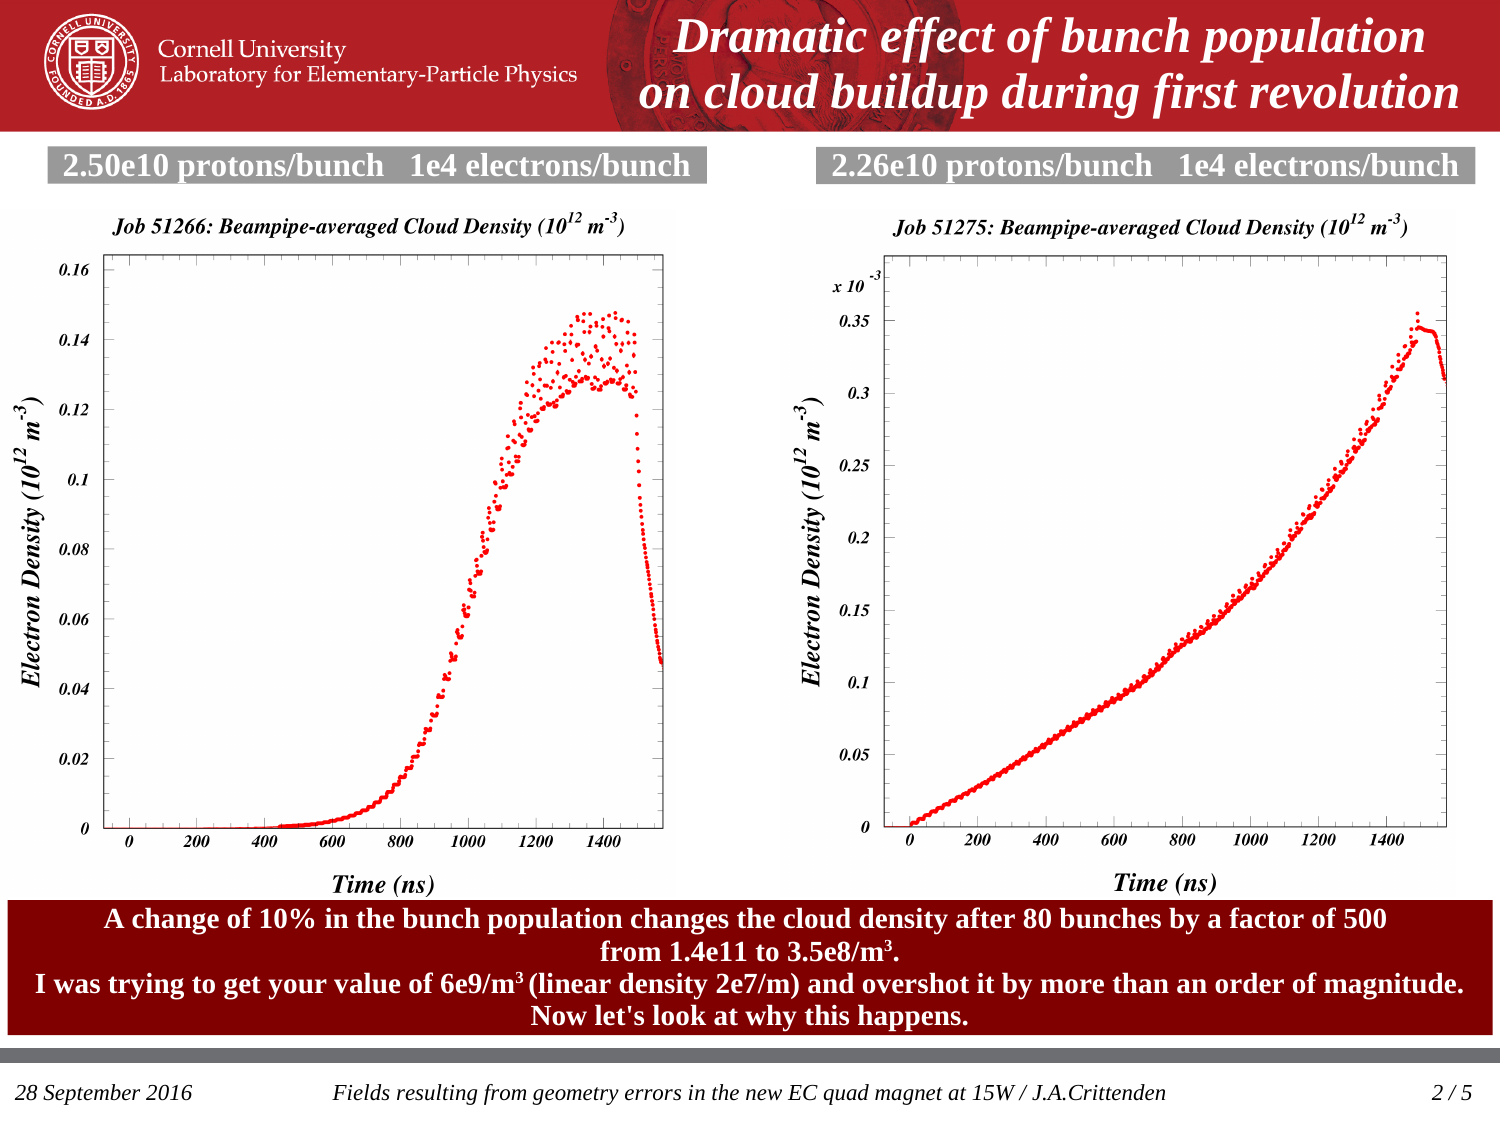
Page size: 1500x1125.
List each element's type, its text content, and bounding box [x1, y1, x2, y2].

picture [0, 209, 676, 897]
title Dramatic effect of bunch population on cloud buildup during first revolution [600, 7, 1500, 121]
text_box 2.26e10 protons/bunch 1e4 electrons/bunch [816, 146, 1476, 185]
picture [0, 0, 1500, 132]
text_box A change of 10% in the bunch population changes the cloud density after 80 bunches by a factor of 500 from 1.4e11 to 3.5e8/m3. I was trying to get your value of 6e9/m3 (linear density 2e7/m) and overshot it by more than an order of magnitude. Now let's look at why this happens. [7, 900, 1493, 1036]
picture [780, 209, 1456, 897]
text_box 2.50e10 protons/bunch 1e4 electrons/bunch [47, 146, 707, 184]
